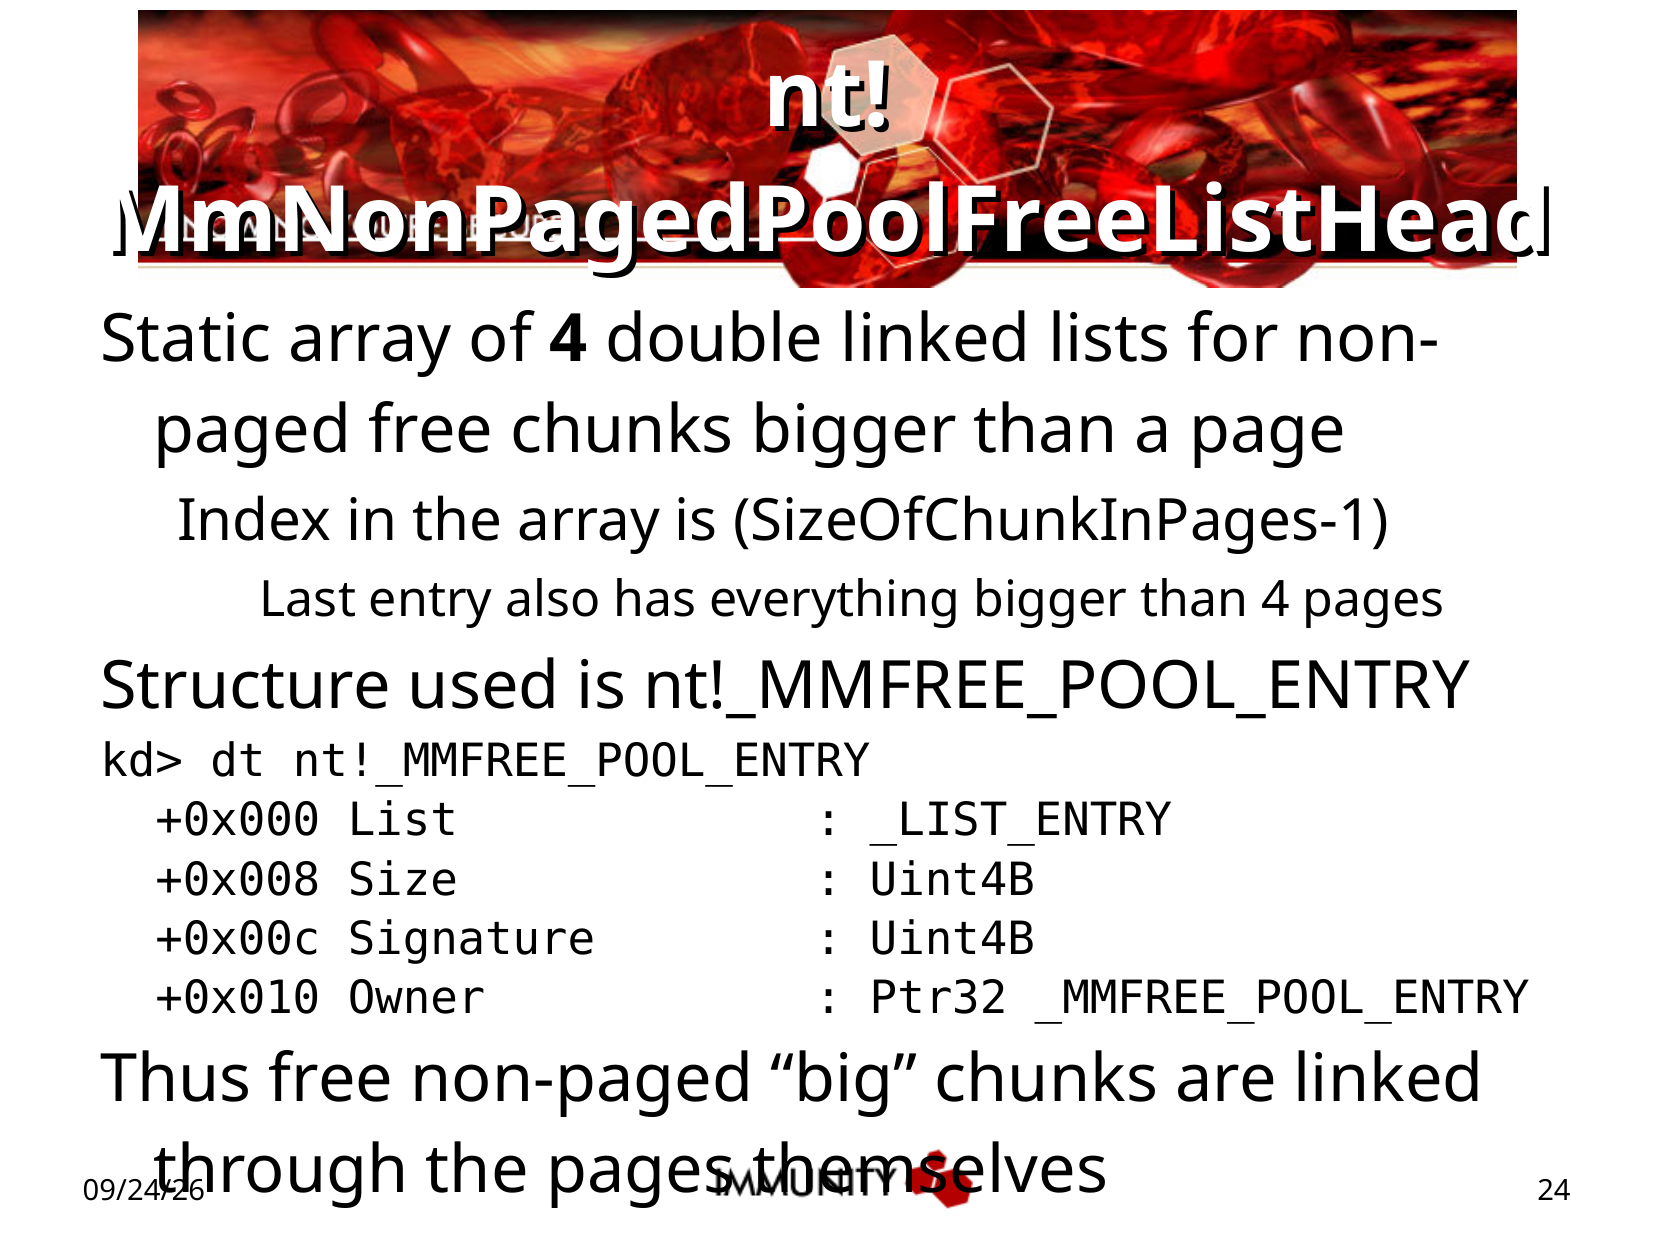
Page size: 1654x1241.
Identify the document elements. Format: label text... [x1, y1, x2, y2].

picture [138, 10, 1517, 56]
title nt!MmNonPagedPoolFreeListHead [82, 56, 1571, 250]
picture [694, 1144, 984, 1235]
list Static array of 4 double linked lists for non-paged free chunks bigger than a page Index in the array is (SizeOfChunkInPages-1) Last entry also has everything bigger than 4 pages Structure used is nt!_MMFREE_POOL_ENTRY kd> dt nt!_MMFREE_POOL_ENTRY +0x000 List : _LIST_ENTRY +0x008 Size : Uint4B +0x00c Signature : Uint4B +0x010 Owner : Ptr32 _MMFREE_POOL_ENTRY Thus free non-paged “big” chunks are linked through the pages themselves [82, 290, 1571, 1144]
picture [138, 250, 1517, 288]
